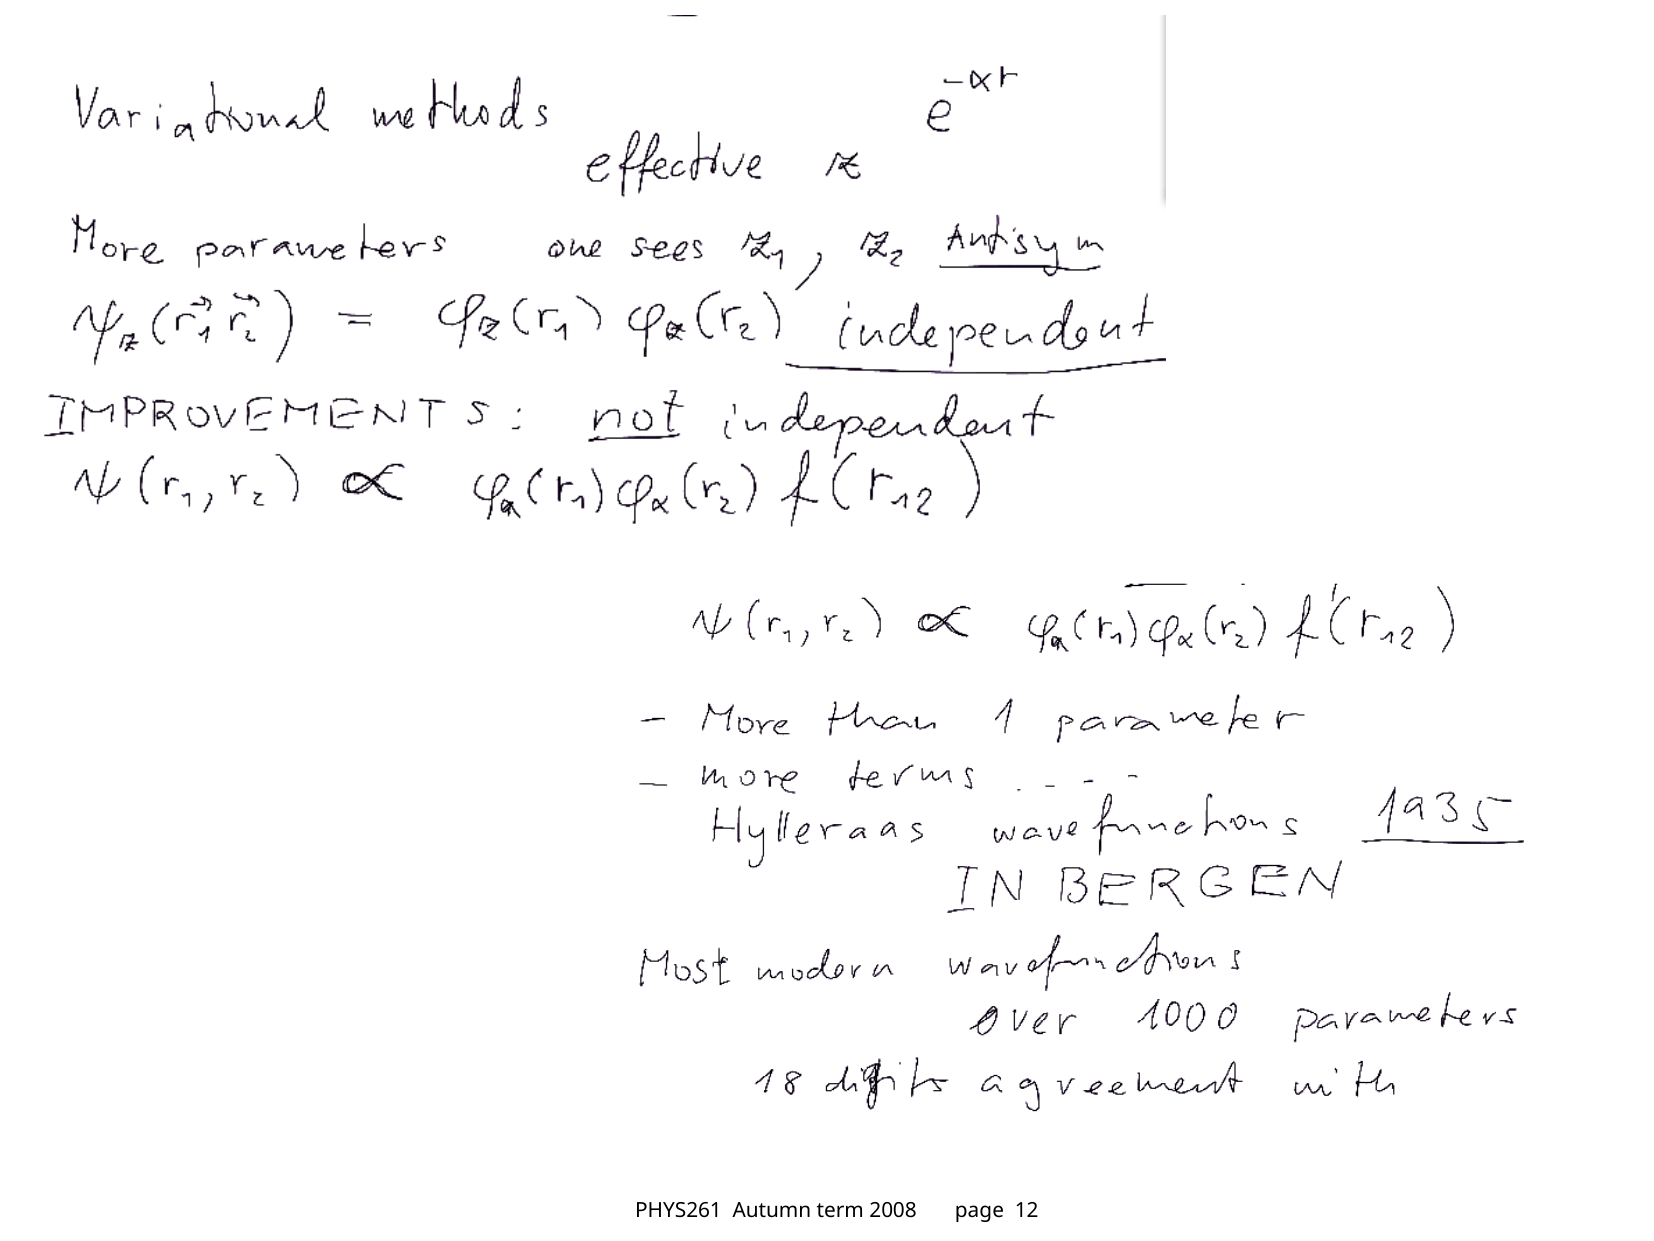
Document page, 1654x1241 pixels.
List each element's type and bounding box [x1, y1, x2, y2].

picture [610, 571, 1566, 1166]
picture [0, 15, 1166, 528]
